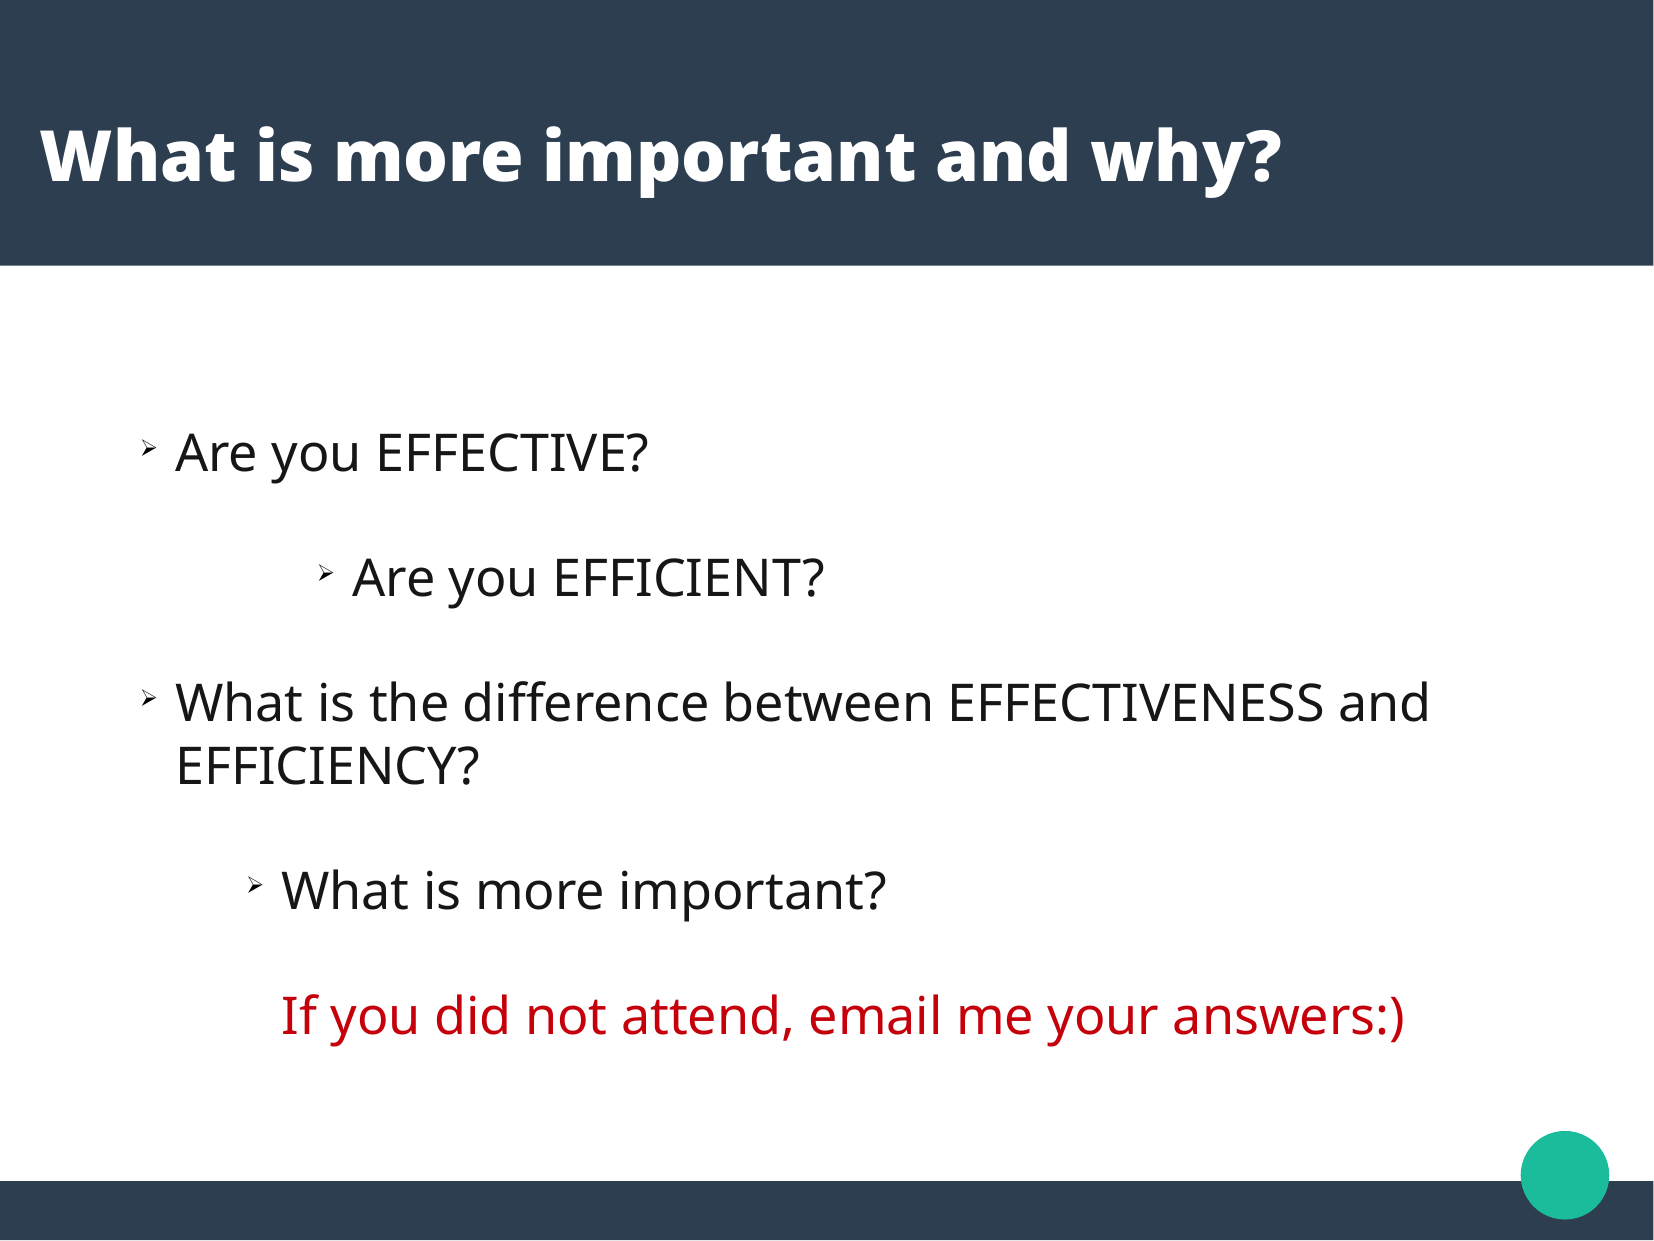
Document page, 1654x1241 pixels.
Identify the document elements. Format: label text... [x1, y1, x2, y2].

text_box Are you EFFECTIVE? Are you EFFICIENT? What is the difference between EFFECTIVENESS and EFFICIENCY? What is more important? If you did not attend, email me your answers:) [54, 269, 1654, 490]
title What is more important and why? [39, 75, 1576, 233]
